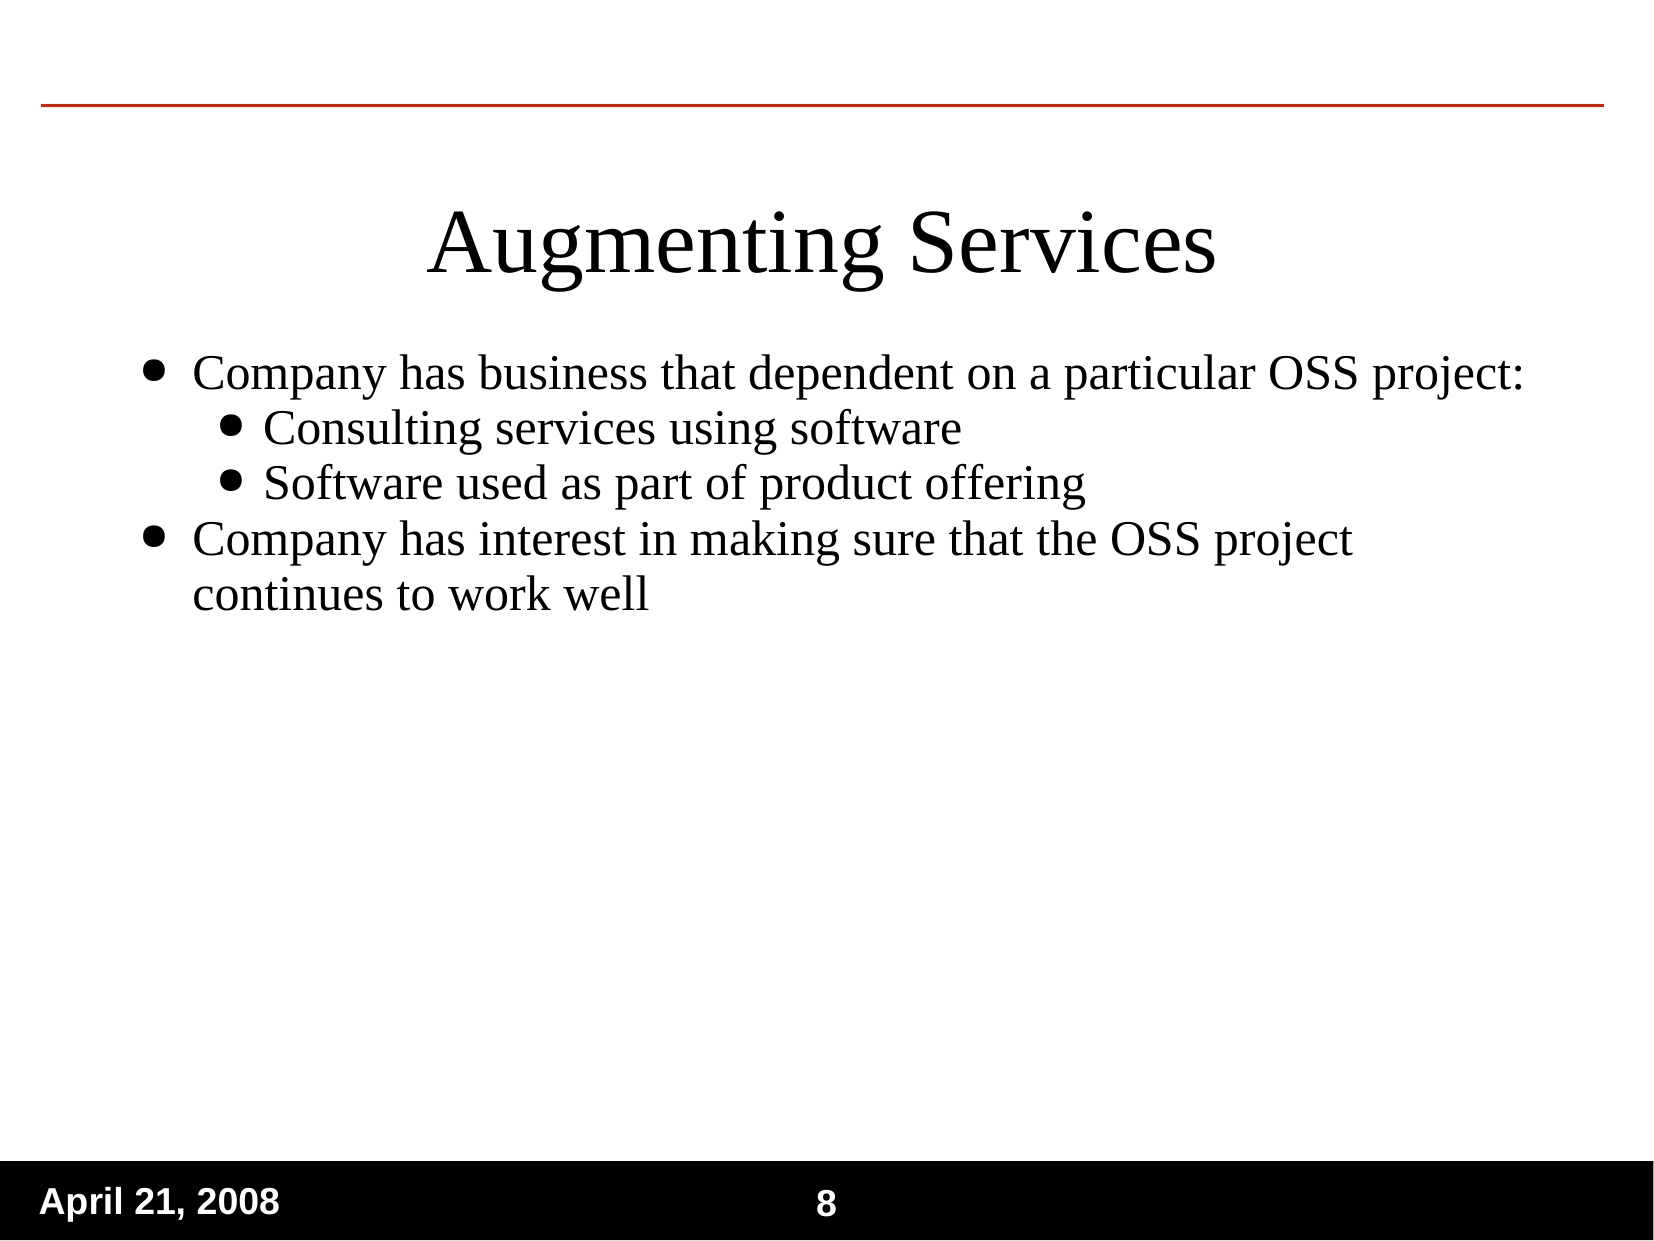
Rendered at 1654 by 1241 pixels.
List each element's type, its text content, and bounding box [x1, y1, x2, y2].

list Company has business that dependent on a particular OSS project: Consulting services using software Software used as part of product offering Company has interest in making sure that the OSS project continues to work well [121, 344, 1534, 1127]
title Augmenting Services [117, 137, 1530, 346]
